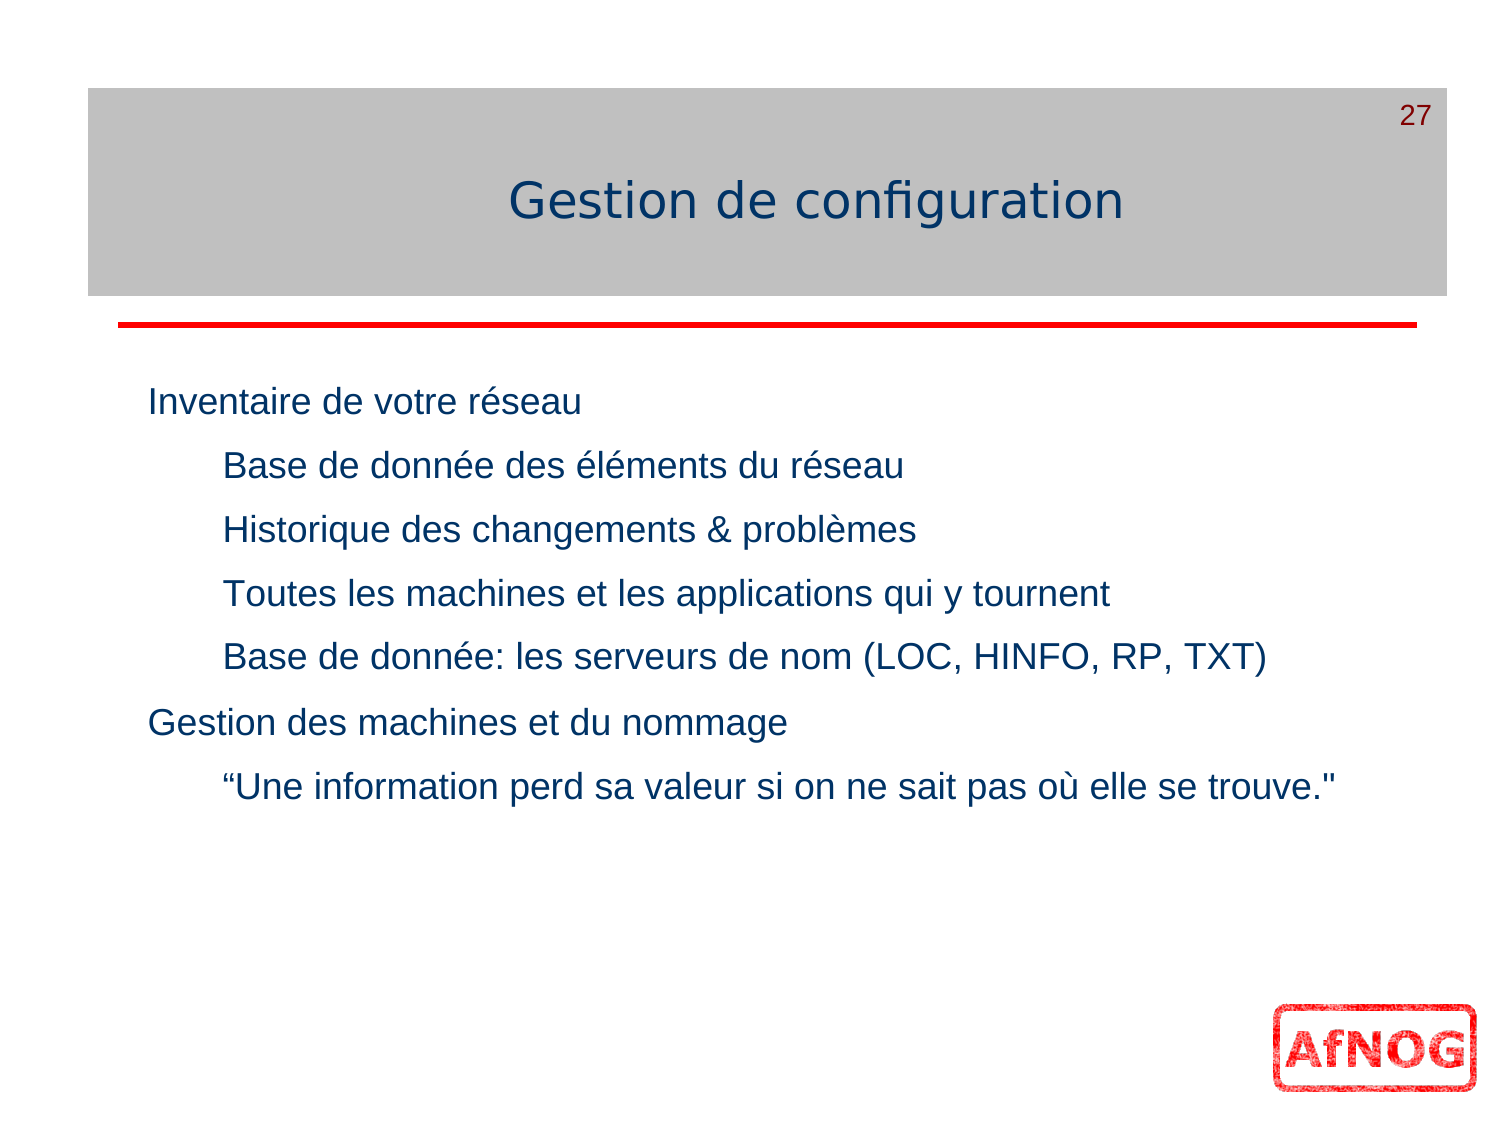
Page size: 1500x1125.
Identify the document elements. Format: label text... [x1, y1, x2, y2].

list Inventaire de votre réseau Base de donnée des éléments du réseau Historique des changements & problèmes Toutes les machines et les applications qui y tournent Base de donnée: les serveurs de nom (LOC, HINFO, RP, TXT) Gestion des machines et du nommage “Une information perd sa valeur si on ne sait pas où elle se trouve." [132, 363, 1439, 1001]
picture [1273, 1003, 1477, 1092]
title Gestion de configuration [225, 99, 1437, 289]
